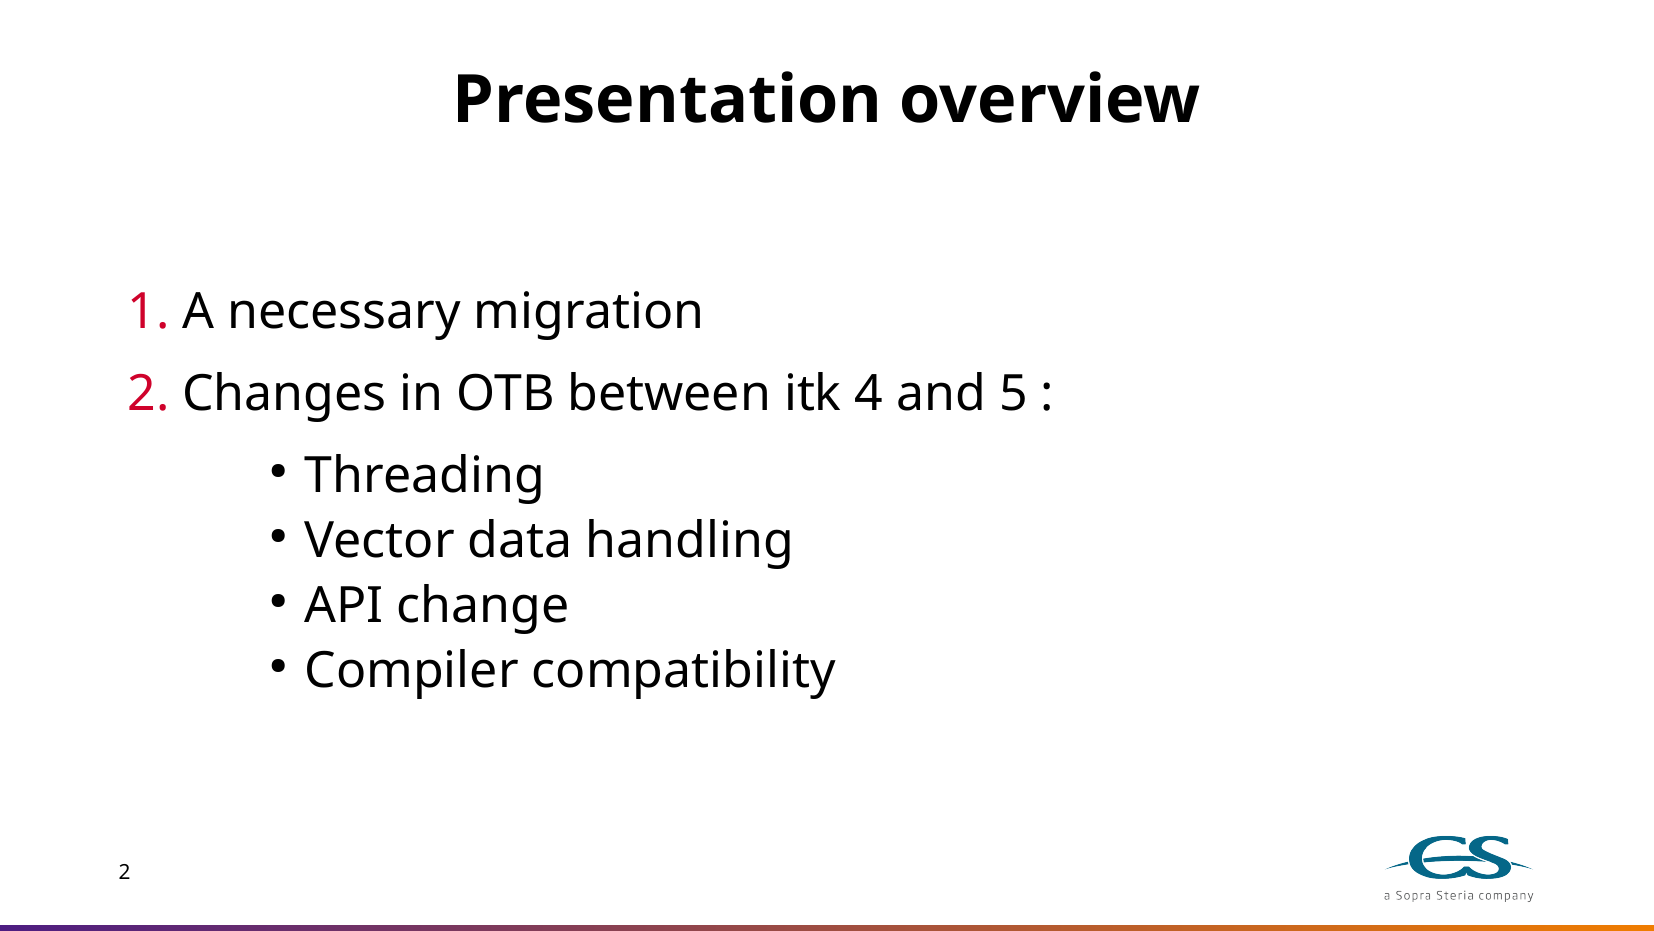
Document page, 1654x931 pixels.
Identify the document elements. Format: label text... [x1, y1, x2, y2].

title Presentation overview [59, 24, 1595, 168]
list A necessary migration Changes in OTB between itk 4 and 5 : Threading Vector data handling API change Compiler compatibility [127, 278, 1543, 456]
picture [1363, 814, 1555, 921]
